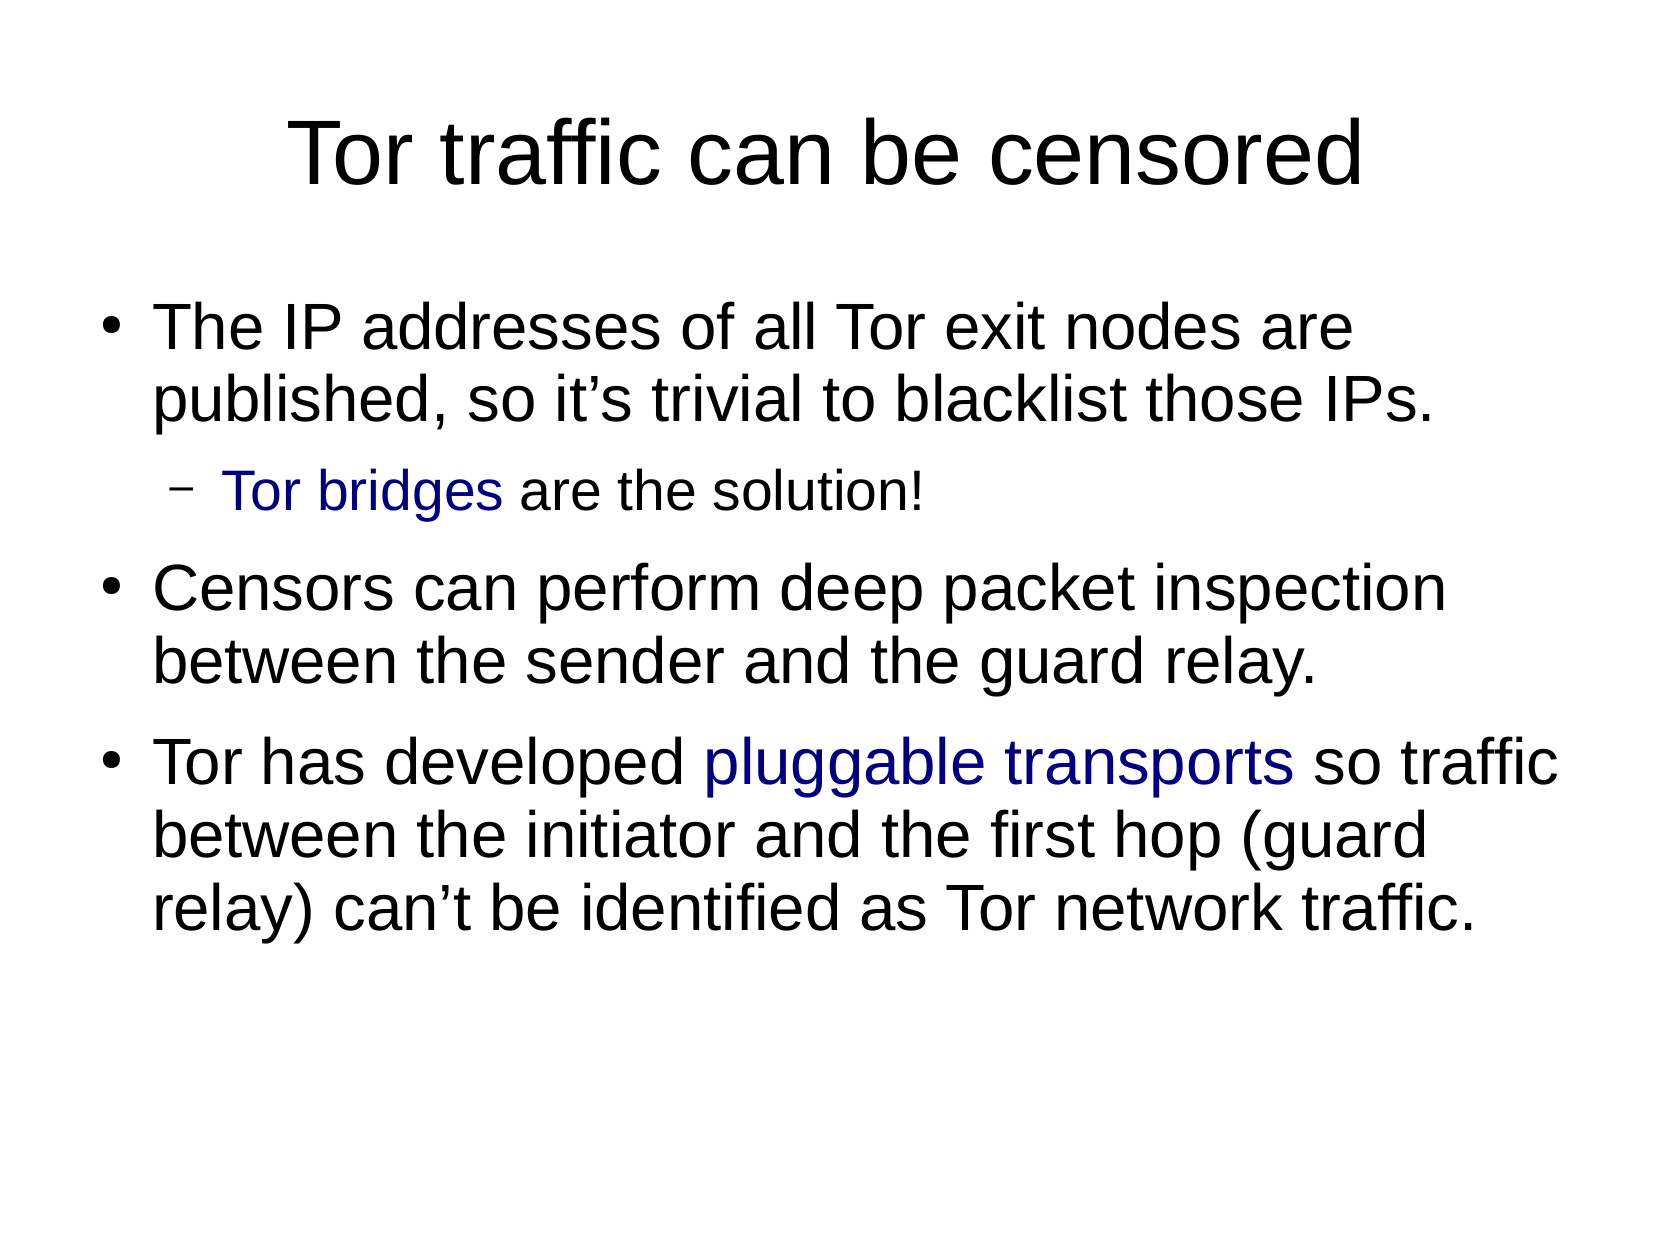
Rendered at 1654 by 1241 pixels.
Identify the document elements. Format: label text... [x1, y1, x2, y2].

title Tor traffic can be censored [82, 49, 1571, 257]
list The IP addresses of all Tor exit nodes are published, so it’s trivial to blacklist those IPs. Tor bridges are the solution! Censors can perform deep packet inspection between the sender and the guard relay. Tor has developed pluggable transports so traffic between the initiator and the first hop (guard relay) can’t be identified as Tor network traffic. [82, 290, 1571, 1010]
